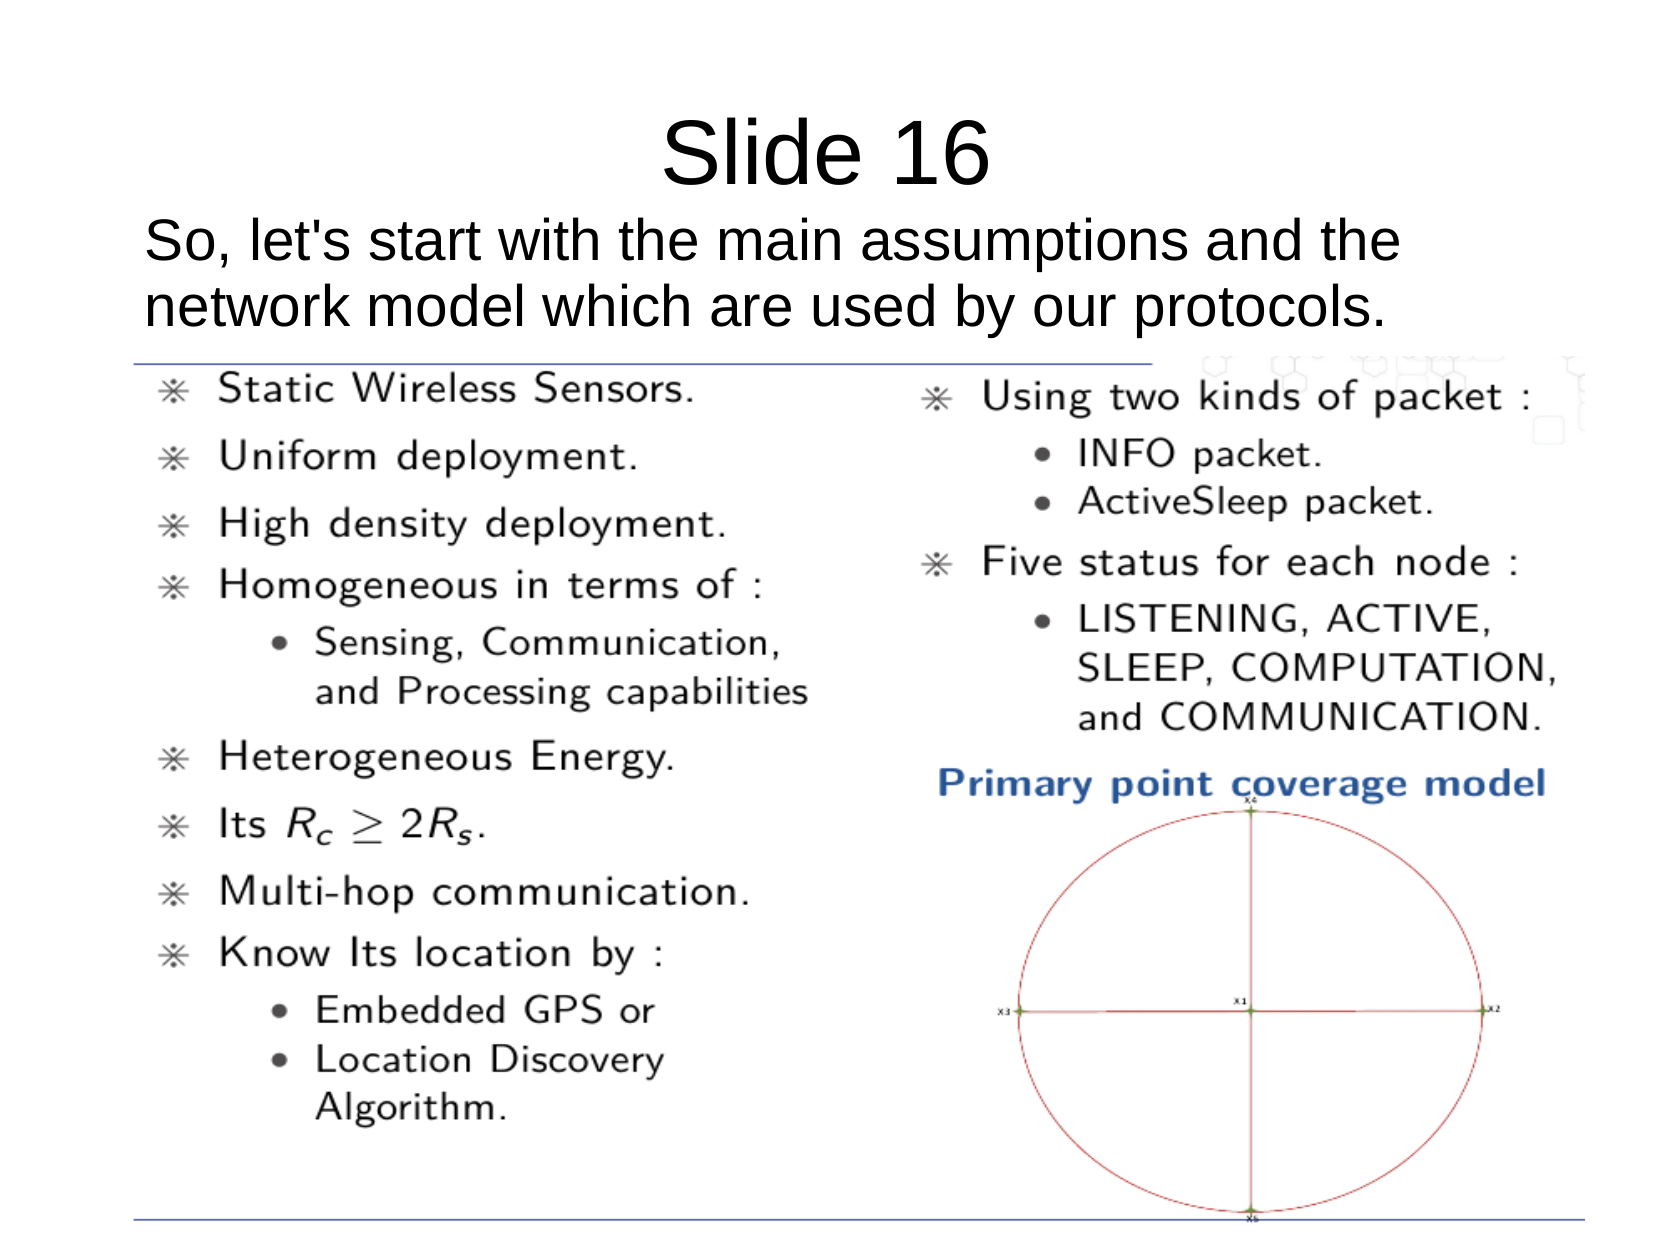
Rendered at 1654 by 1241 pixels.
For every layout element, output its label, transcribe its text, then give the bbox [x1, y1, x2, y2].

title Slide 16 [82, 49, 1571, 257]
list So, let's start with the main assumptions and the network model which are used by our protocols. [82, 207, 1538, 383]
picture [129, 356, 1585, 1227]
